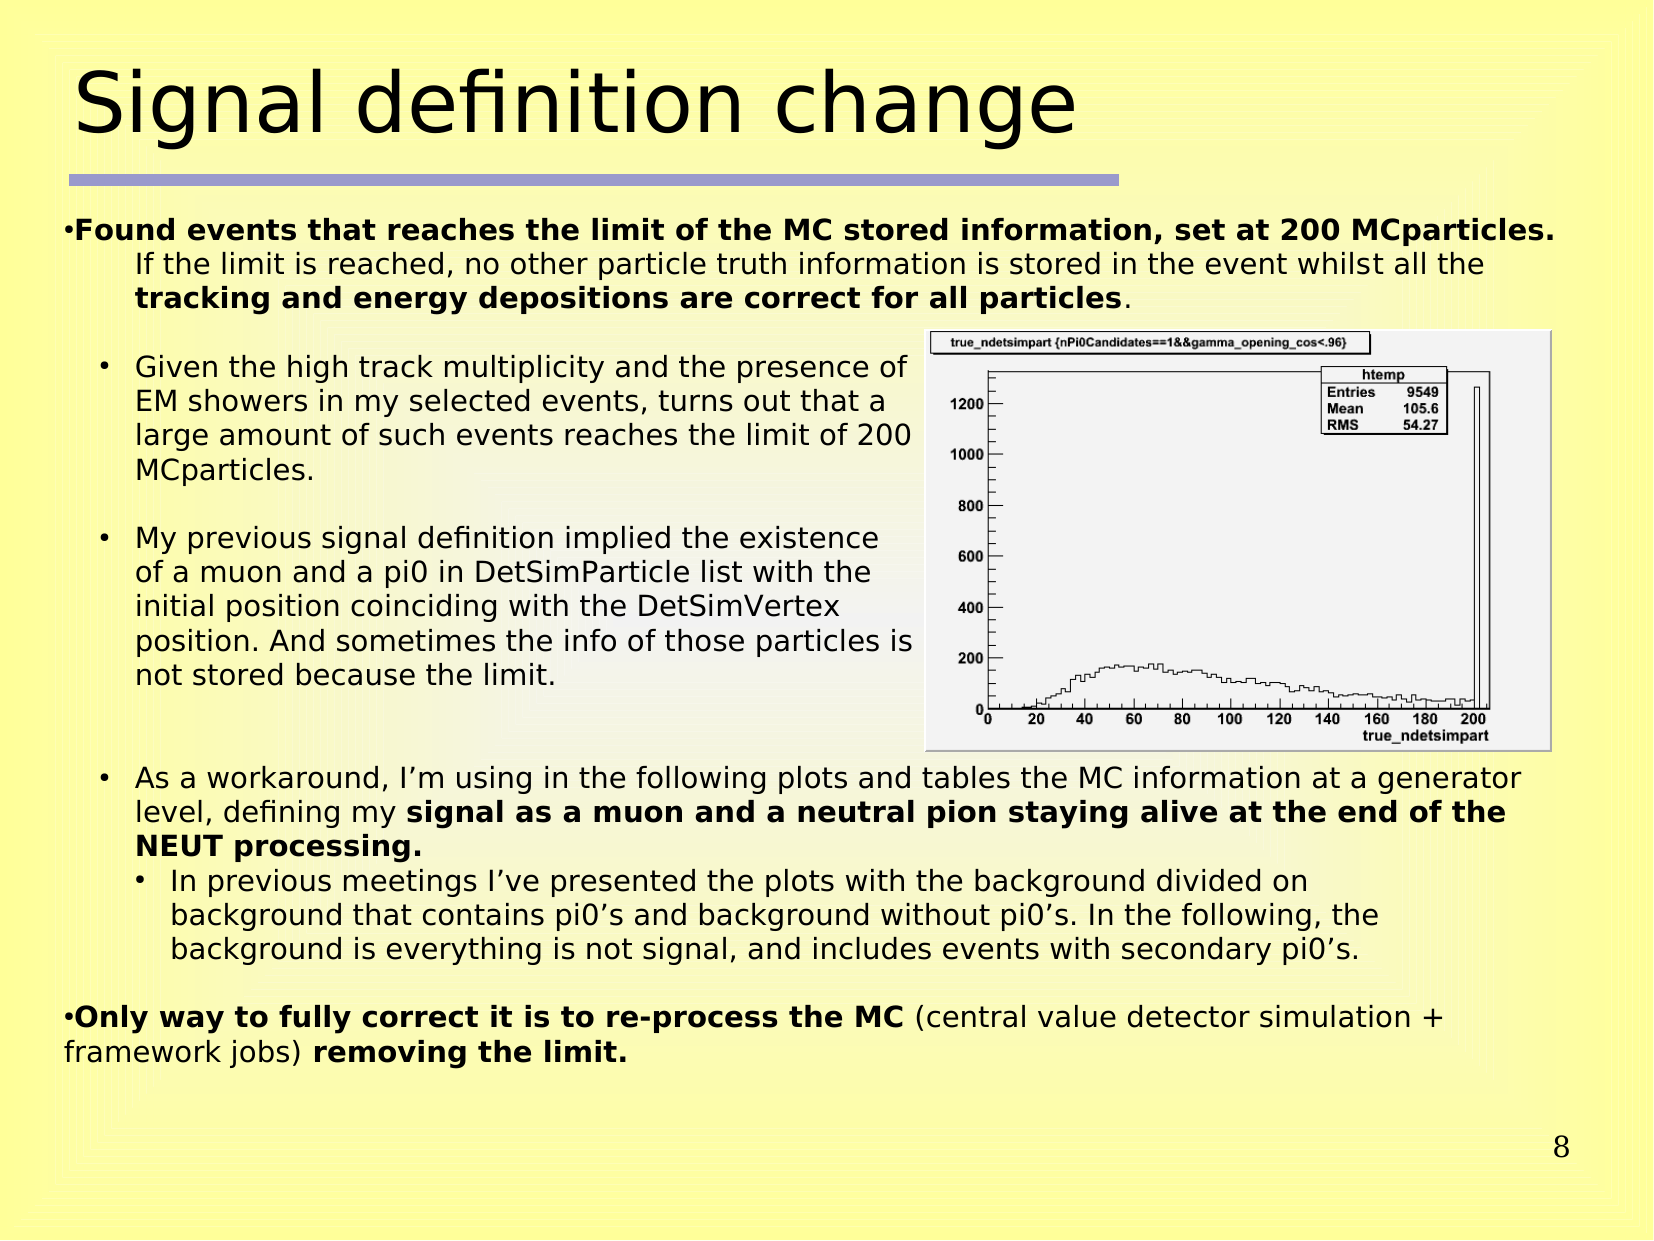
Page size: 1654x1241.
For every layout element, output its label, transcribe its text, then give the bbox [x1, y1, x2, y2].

picture [924, 329, 1552, 752]
title Signal definition change [73, 0, 1562, 205]
text_box Found events that reaches the limit of the MC stored information, set at 200 MCparticles. If the limit is reached, no other particle truth information is stored in the event whilst all the tracking and energy depositions are correct for all particles. Given the high track multiplicity and the presence of EM showers in my selected events, turns out that a large amount of such events reaches the limit of 200 MCparticles. My previous signal definition implied the existence of a muon and a pi0 in DetSimParticle list with the initial position coinciding with the DetSimVertex position. And sometimes the info of those particles is not stored because the limit. As a workaround, I’m using in the following plots and tables the MC information at a generator level, defining my signal as a muon and a neutral pion staying alive at the end of the NEUT processing. In previous meetings I’ve presented the plots with the background divided on background that contains pi0’s and background without pi0’s. In the following, the background is everything is not signal, and includes events with secondary pi0’s. Only way to fully correct it is to re-process the MC (central value detector simulation + framework jobs) removing the limit. [49, 205, 1607, 1111]
